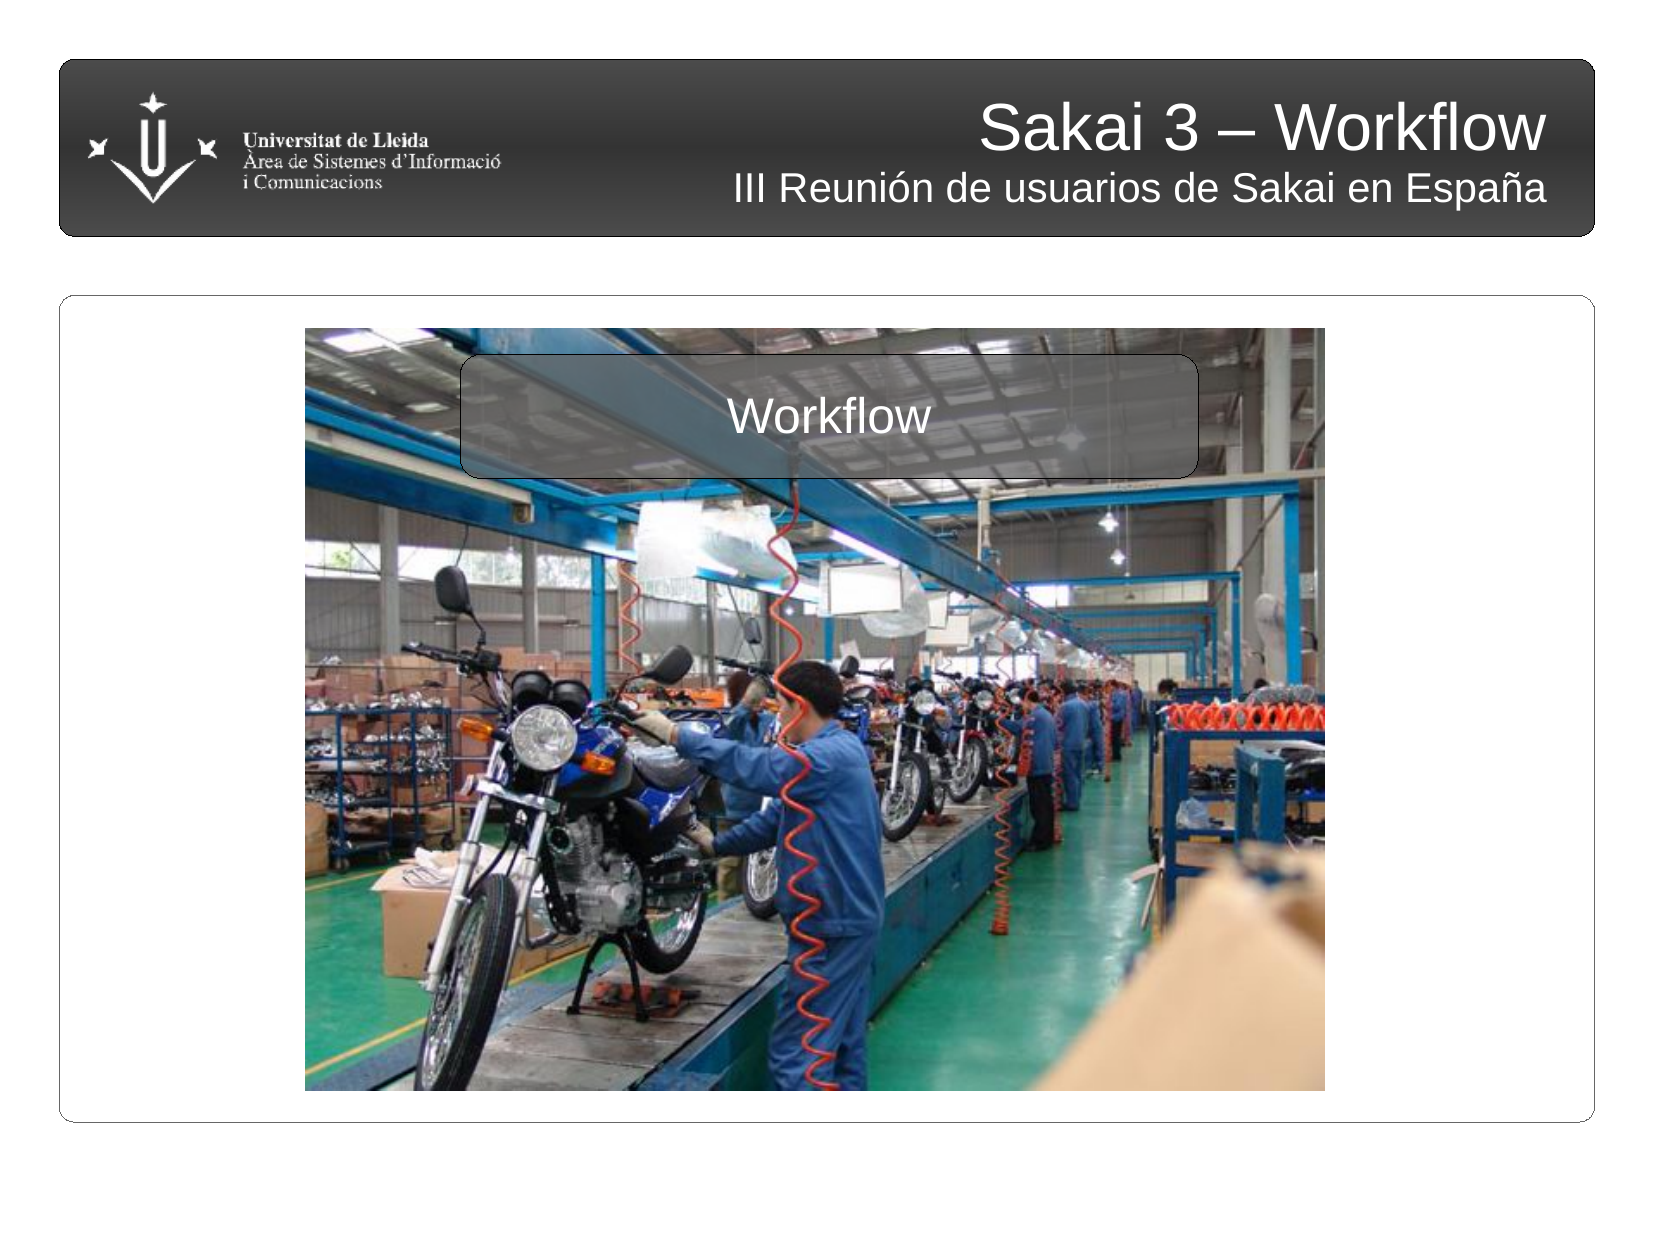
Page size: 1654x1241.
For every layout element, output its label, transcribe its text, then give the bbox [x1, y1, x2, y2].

title Sakai 3 – Workflow III Reunión de usuarios de Sakai en España [501, 76, 1548, 225]
picture [64, 75, 530, 225]
picture [305, 328, 1325, 1091]
text_box Workflow [460, 354, 1199, 479]
